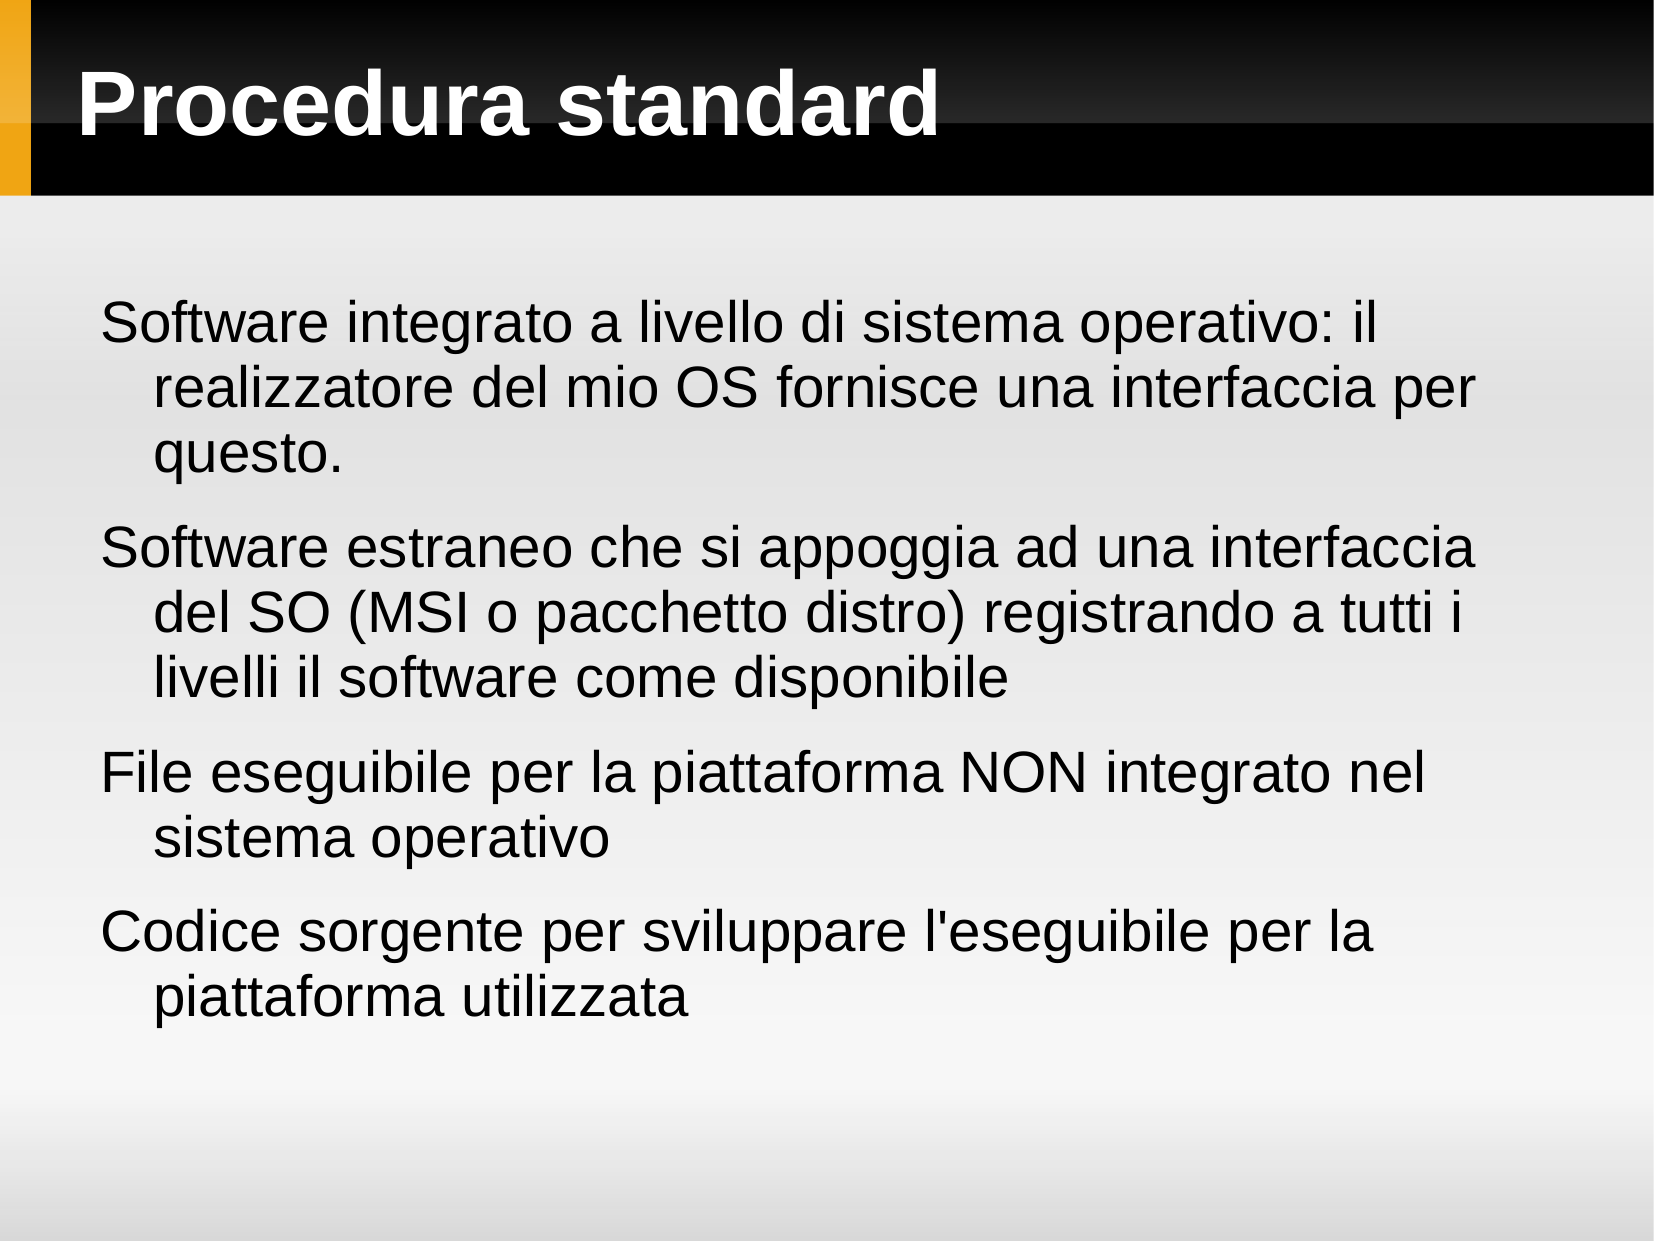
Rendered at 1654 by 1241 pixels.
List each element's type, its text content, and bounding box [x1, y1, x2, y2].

picture [0, 0, 1654, 1241]
title Procedura standard [76, 7, 1565, 200]
list Software integrato a livello di sistema operativo: il realizzatore del mio OS fornisce una interfaccia per questo. Software estraneo che si appoggia ad una interfaccia del SO (MSI o pacchetto distro) registrando a tutti i livelli il software come disponibile File eseguibile per la piattaforma NON integrato nel sistema operativo Codice sorgente per sviluppare l'eseguibile per la piattaforma utilizzata [82, 290, 1571, 1094]
